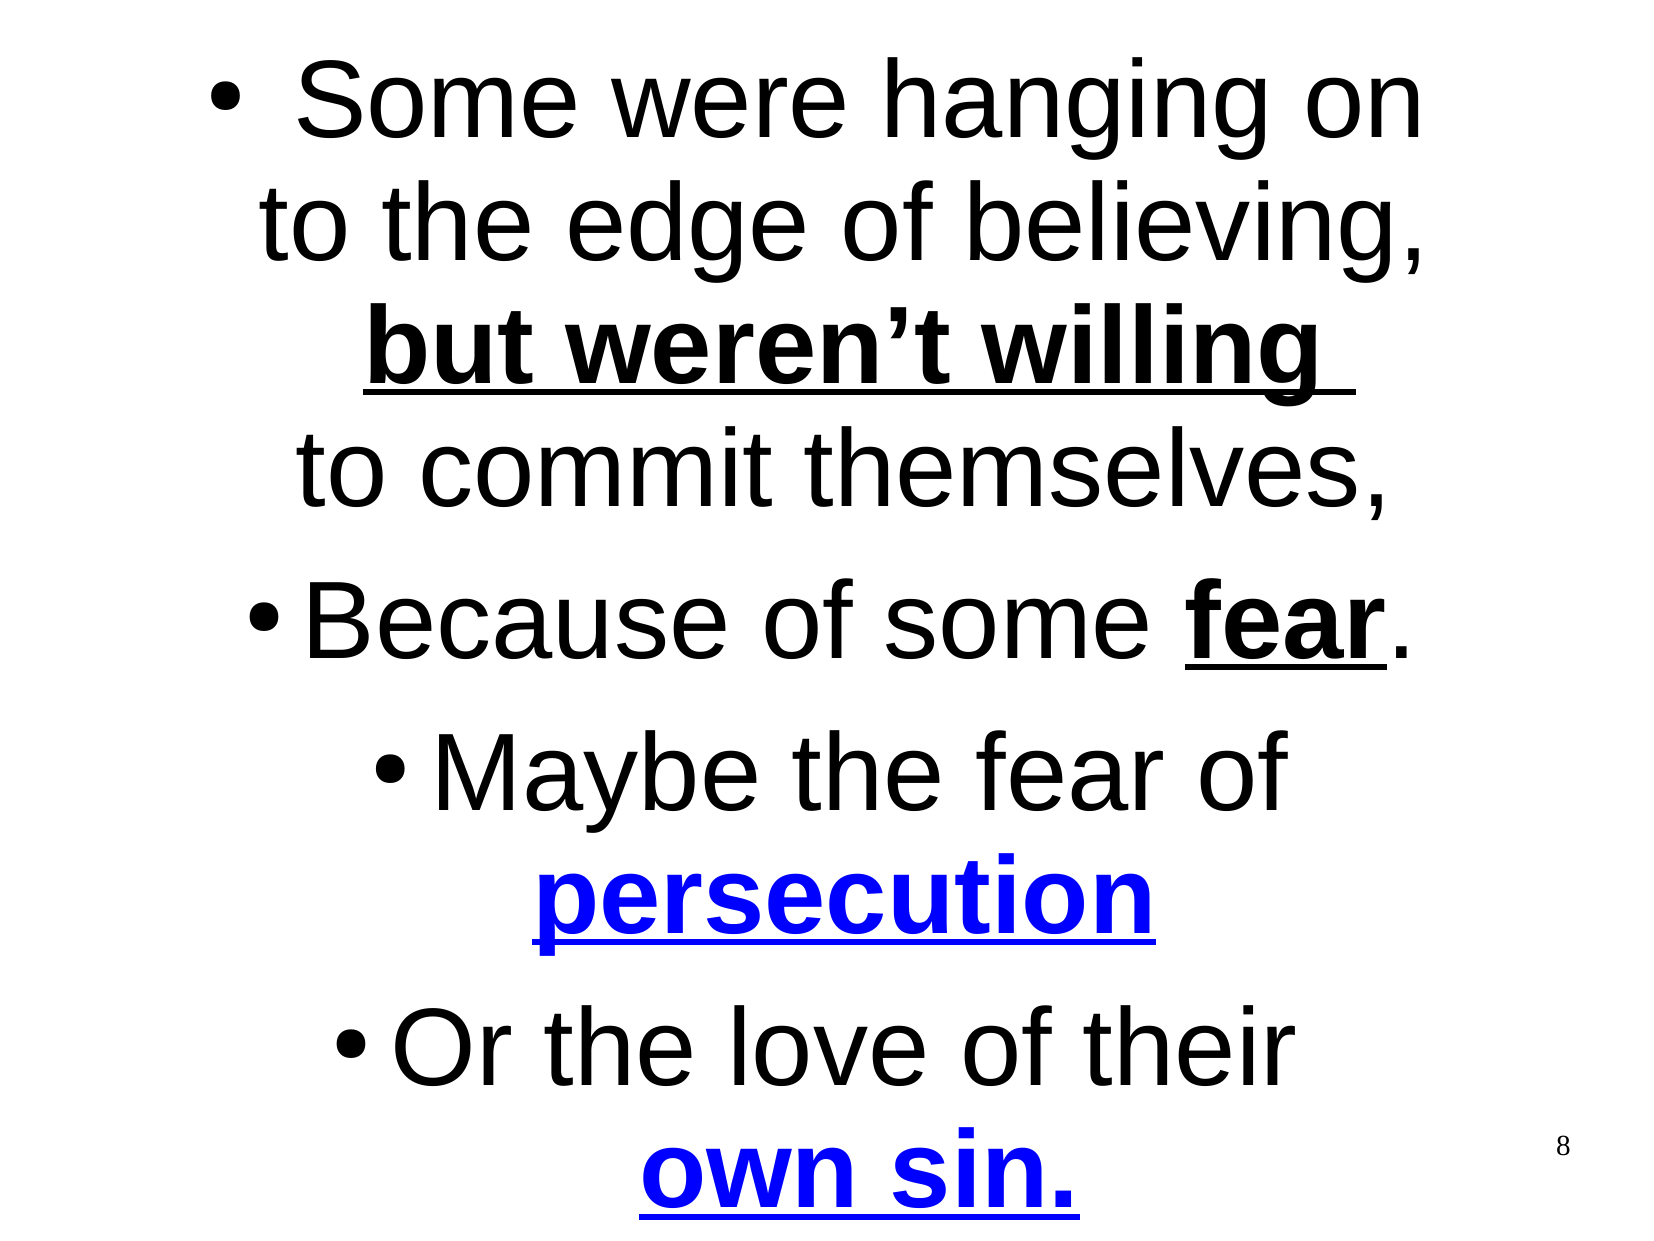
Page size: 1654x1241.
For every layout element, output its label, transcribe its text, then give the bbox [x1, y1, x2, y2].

list Some were hanging on to the edge of believing, but weren’t willing to commit themselves, Because of some fear. Maybe the fear of persecution Or the love of their own sin. [37, 37, 1613, 1238]
